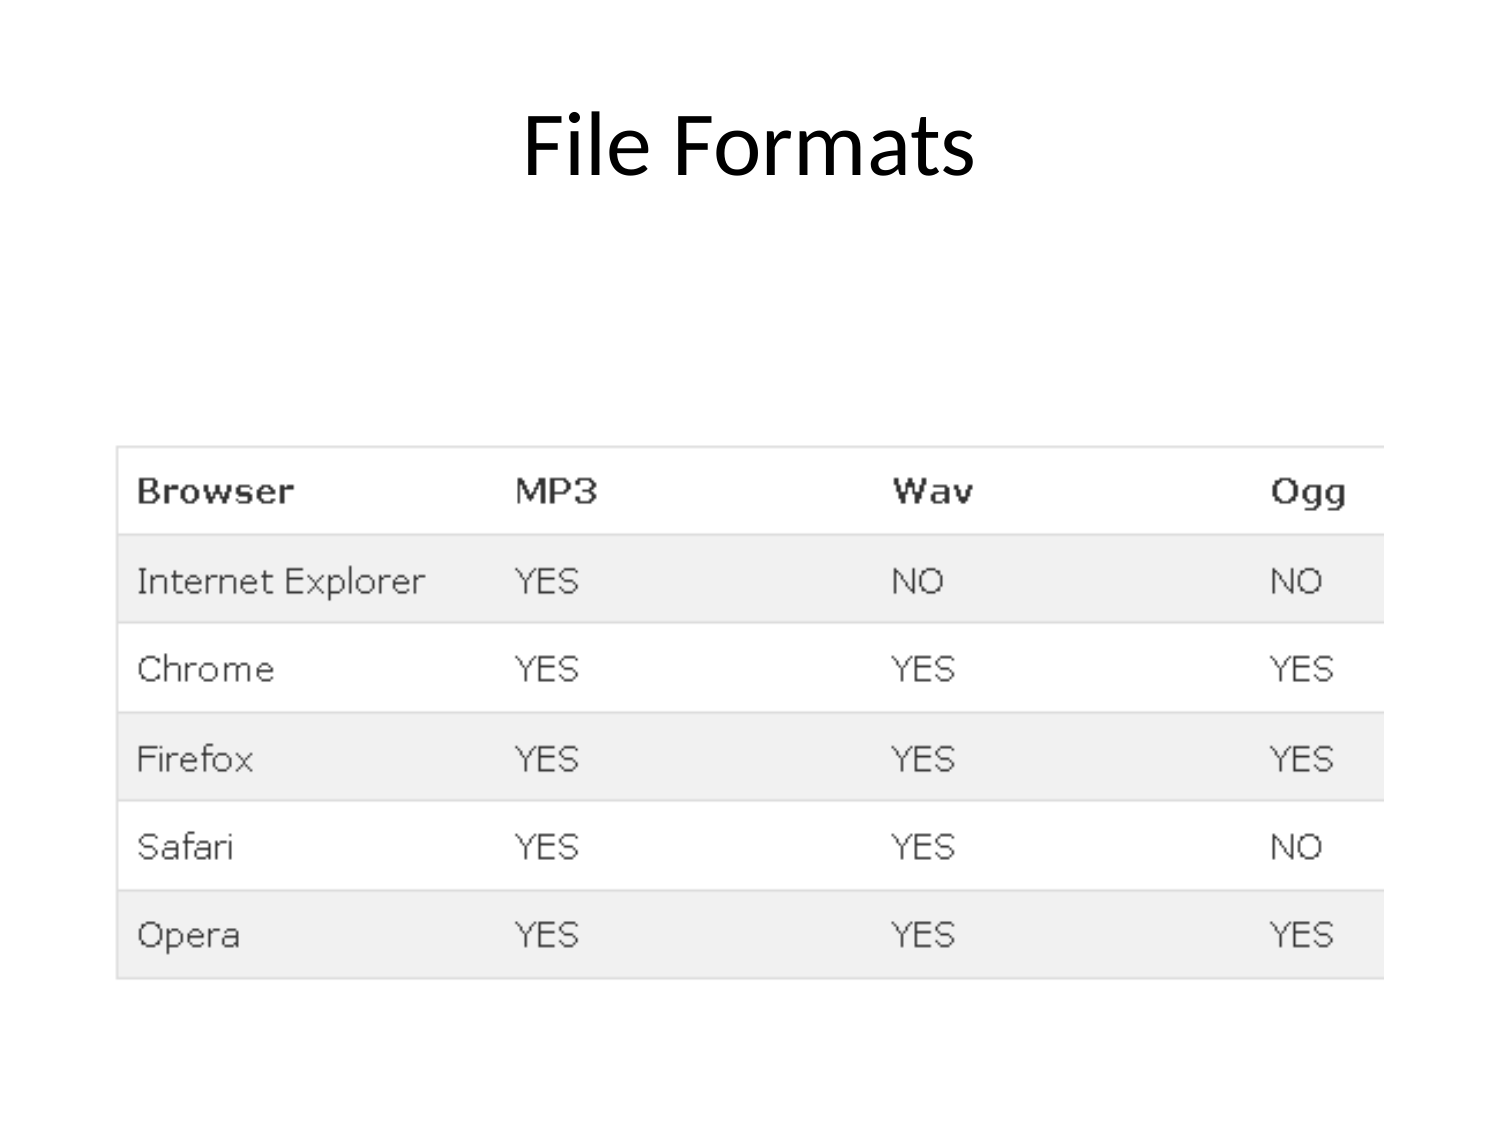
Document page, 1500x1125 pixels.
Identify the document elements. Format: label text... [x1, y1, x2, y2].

picture [112, 444, 1384, 994]
title File Formats [75, 45, 1425, 233]
